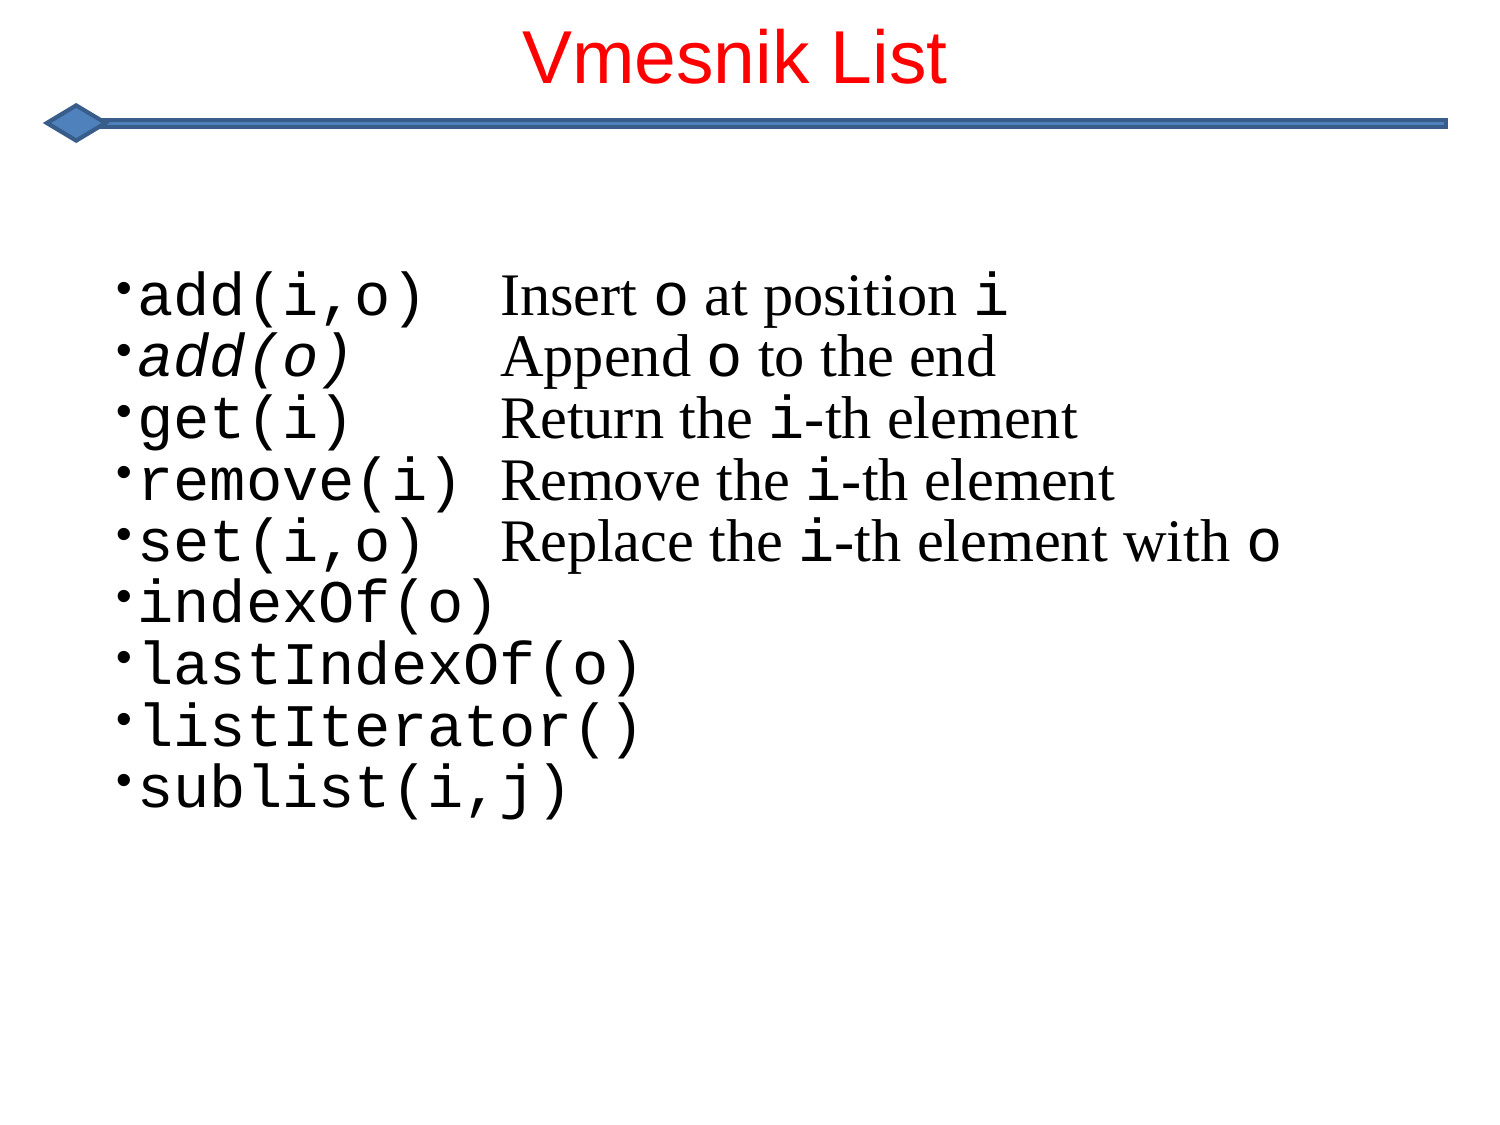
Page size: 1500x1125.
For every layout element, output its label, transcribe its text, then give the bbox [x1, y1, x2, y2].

title Vmesnik List [70, 0, 1421, 108]
text_box add(i,o) Insert o at position i add(o) Append o to the end get(i) Return the i-th element remove(i) Remove the i-th element set(i,o) Replace the i-th element with o indexOf(o) lastIndexOf(o) listIterator() sublist(i,j) [110, 310, 1392, 853]
